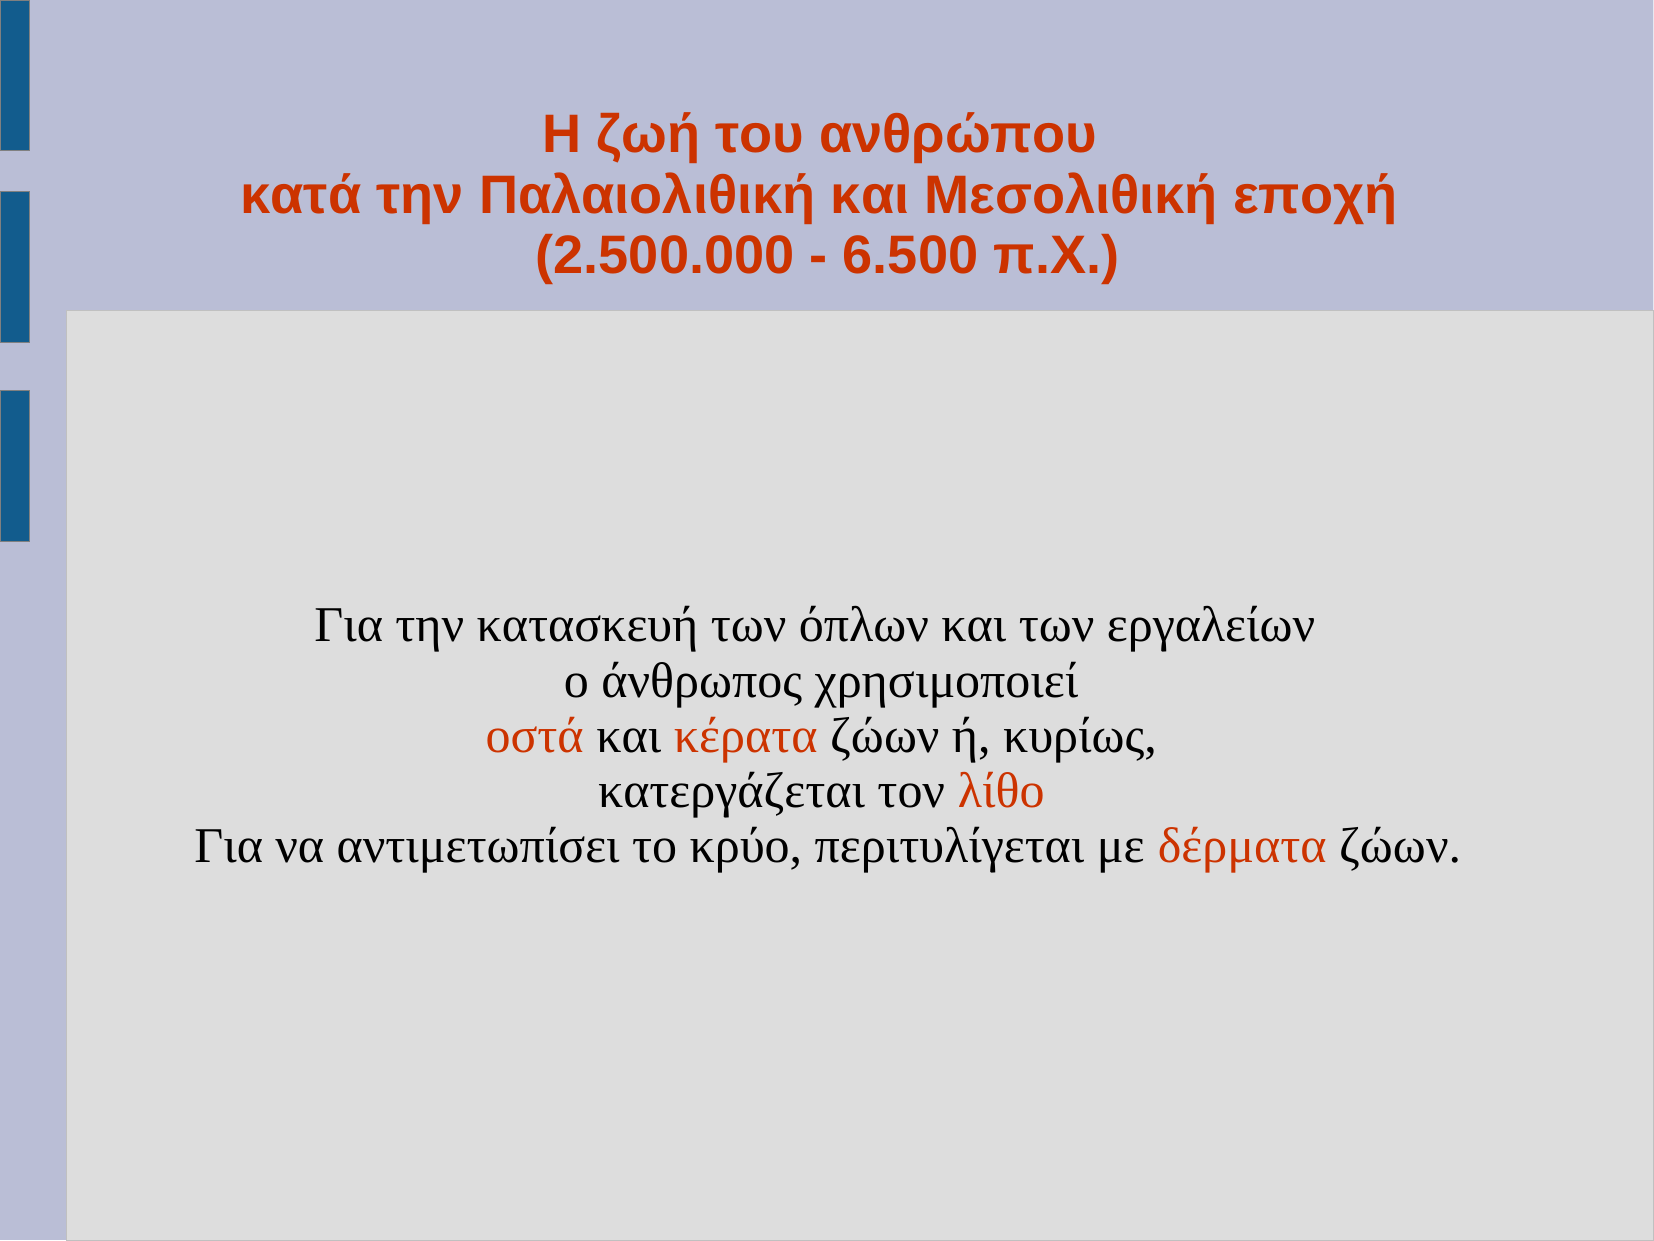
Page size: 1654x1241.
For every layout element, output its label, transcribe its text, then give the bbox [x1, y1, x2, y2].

subtitle Για την κατασκευή των όπλων και των εργαλείων ο άνθρωπος χρησιμοποιεί οστά και κέρατα ζώων ή, κυρίως, κατεργάζεται τον λίθο Για να αντιμετωπίσει το κρύο, περιτυλίγεται με δέρματα ζώων. [121, 344, 1534, 1127]
title Η ζωή του ανθρώπου κατά την Παλαιολιθική και Μεσολιθική εποχή (2.500.000 - 6.500 π.Χ.) [121, 91, 1534, 299]
